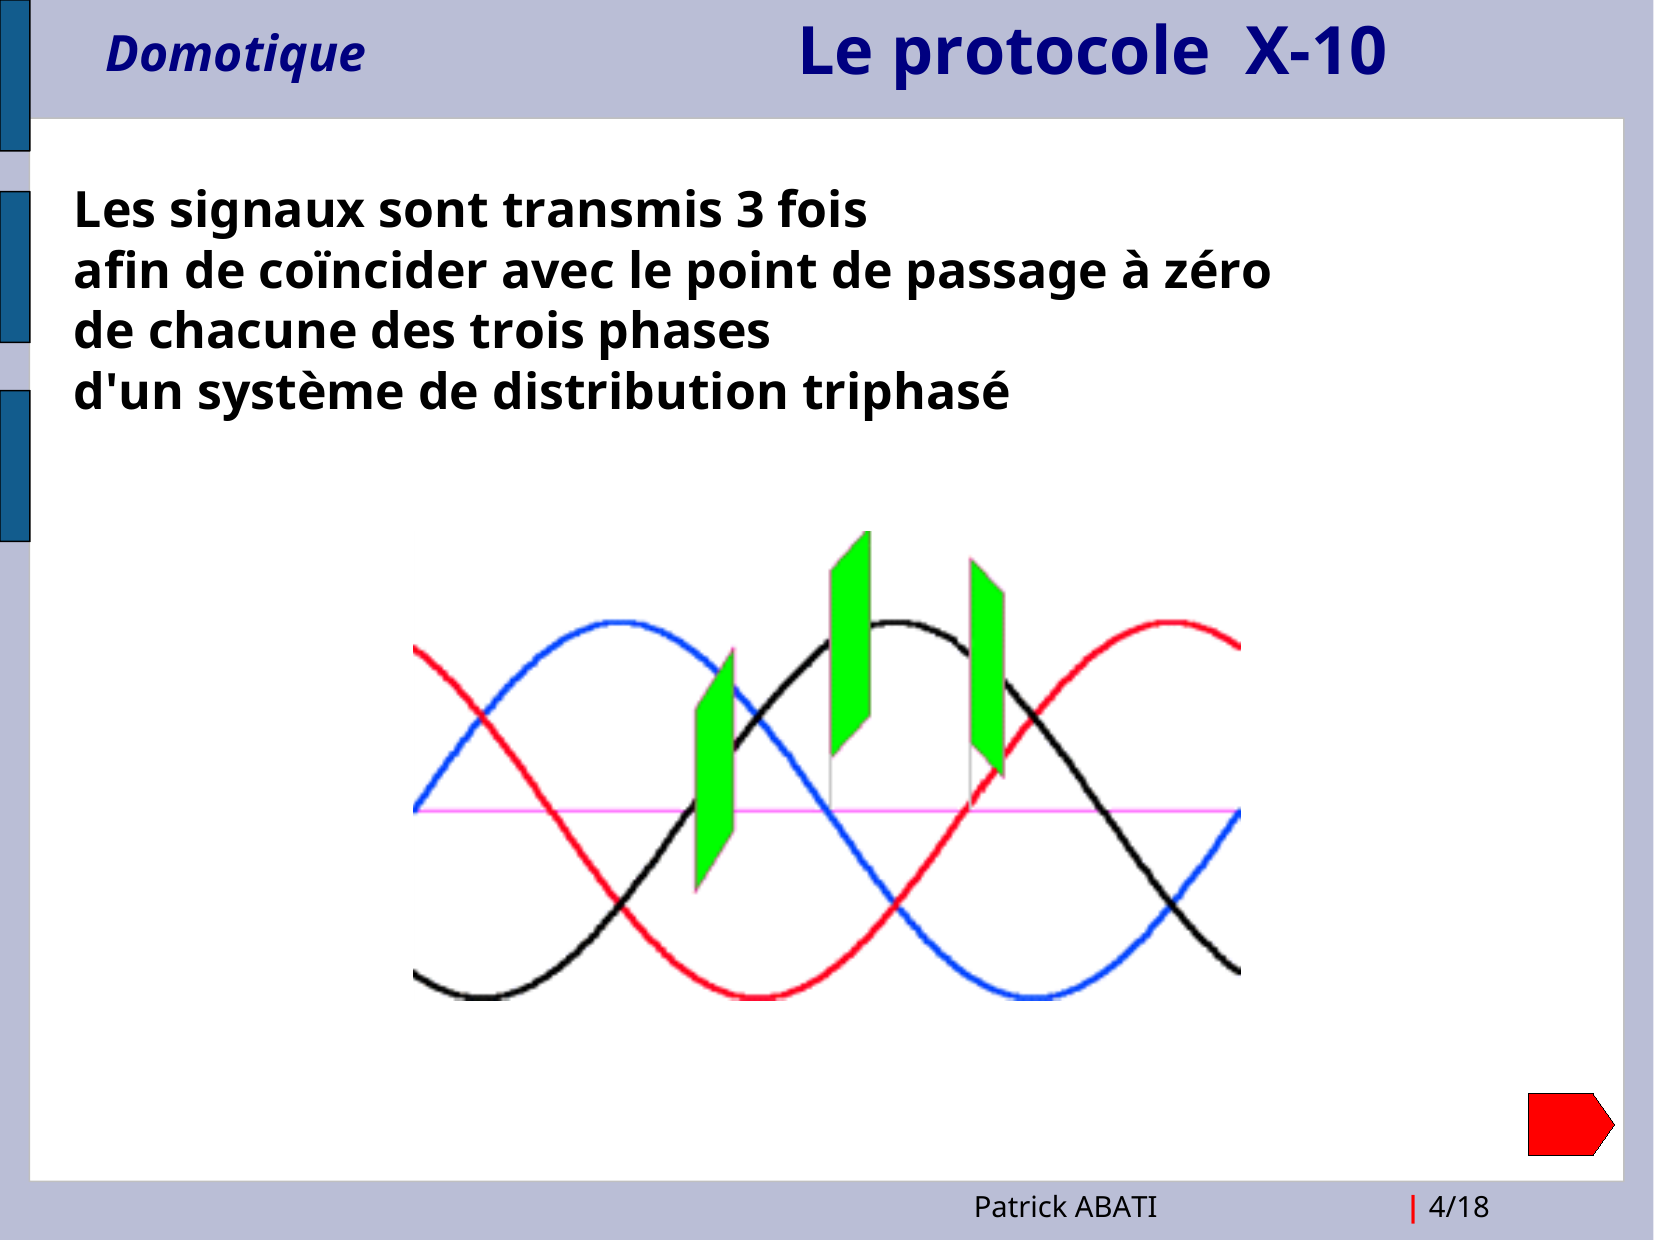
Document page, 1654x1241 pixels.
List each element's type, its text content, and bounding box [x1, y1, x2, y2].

picture [413, 531, 1241, 1001]
text_box [1528, 1093, 1615, 1156]
text_box Les signaux sont transmis 3 fois afin de coïncider avec le point de passage à zéro de chacune des trois phases d'un système de distribution triphasé [59, 169, 1595, 1152]
